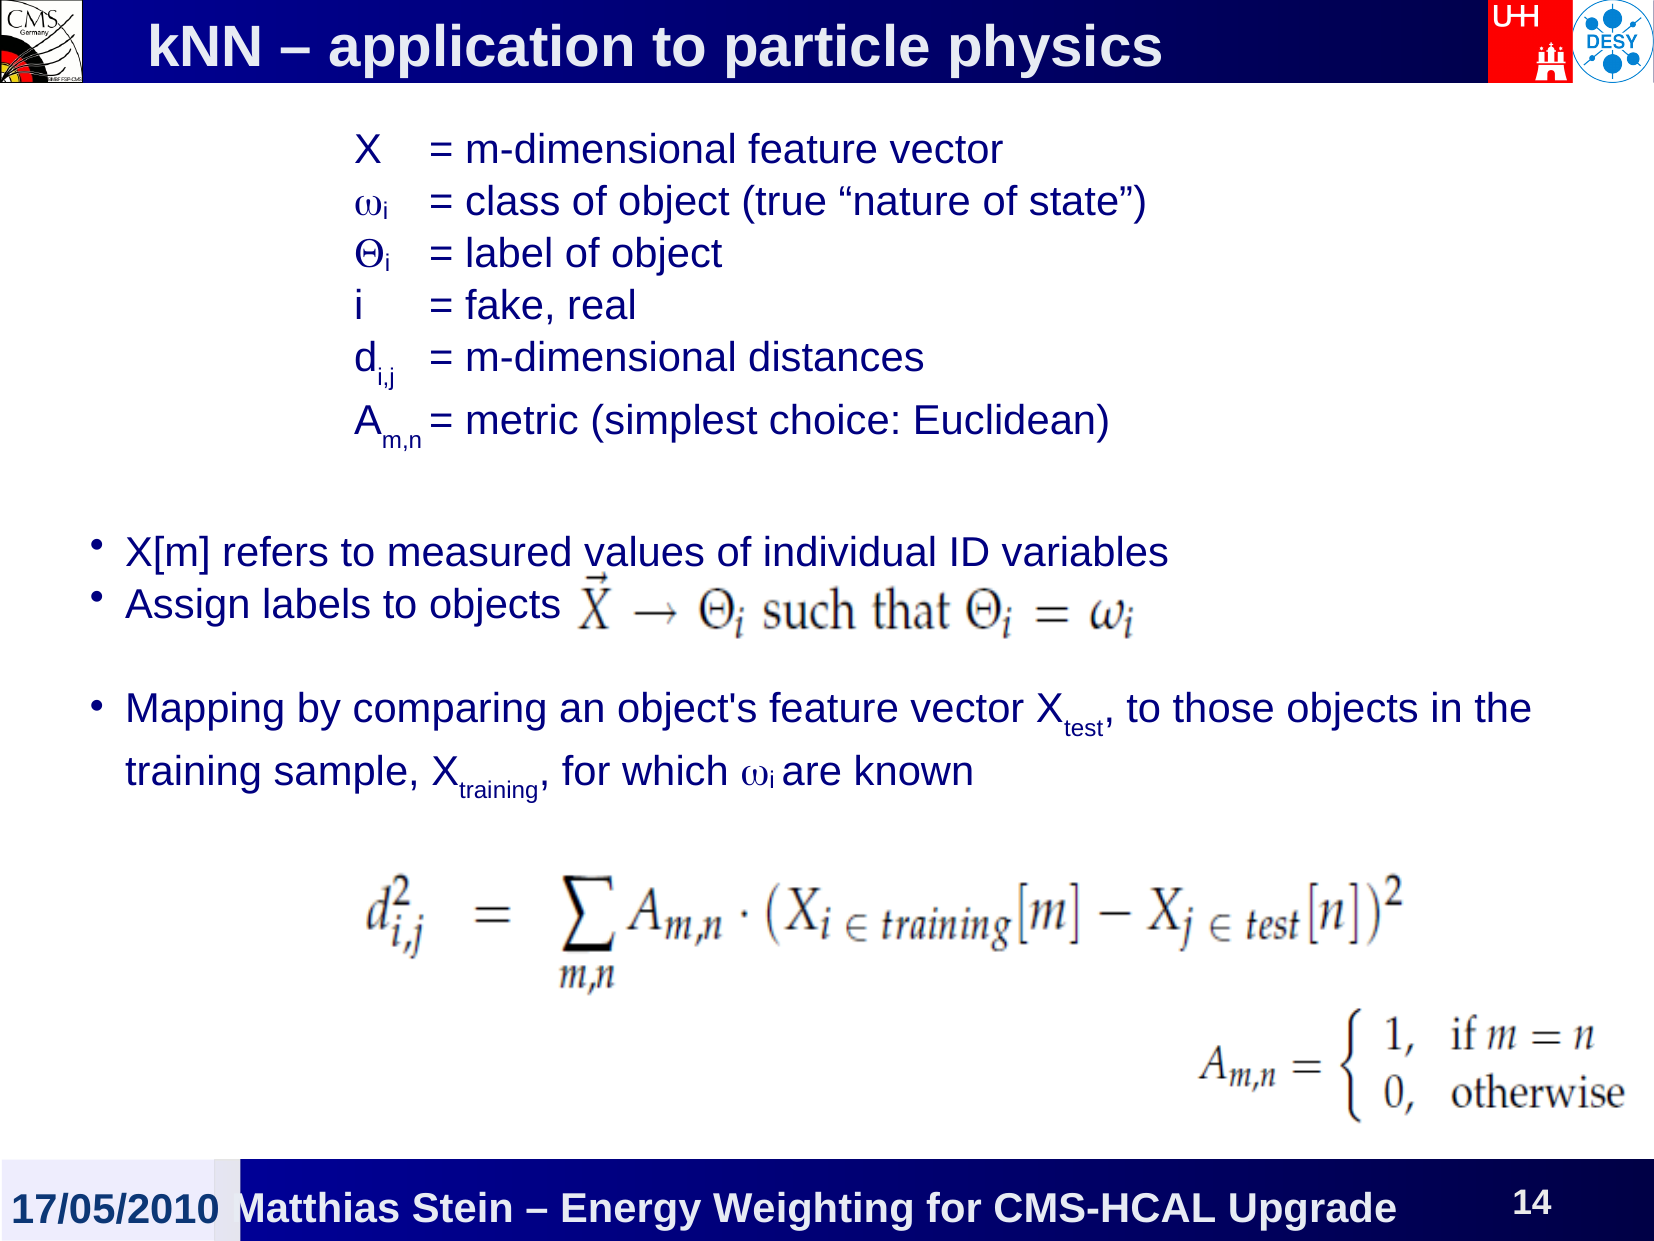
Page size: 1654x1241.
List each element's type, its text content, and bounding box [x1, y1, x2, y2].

picture [357, 852, 1631, 1139]
text_box X[m] refers to measured values of individual ID variables Assign labels to objects Mapping by comparing an object's feature vector Xtest, to those objects in the training sample, Xtraining, for which i are known [75, 515, 1599, 815]
picture [574, 570, 1137, 646]
picture [0, 0, 83, 83]
picture [1488, 0, 1654, 83]
text_box X = m-dimensional feature vector i = class of object (true “nature of state”) i = label of object i = fake, real di,j = m-dimensional distances Am,n = metric (simplest choice: Euclidean) [339, 112, 1163, 490]
title kNN – application to particle physics [147, 4, 1477, 78]
